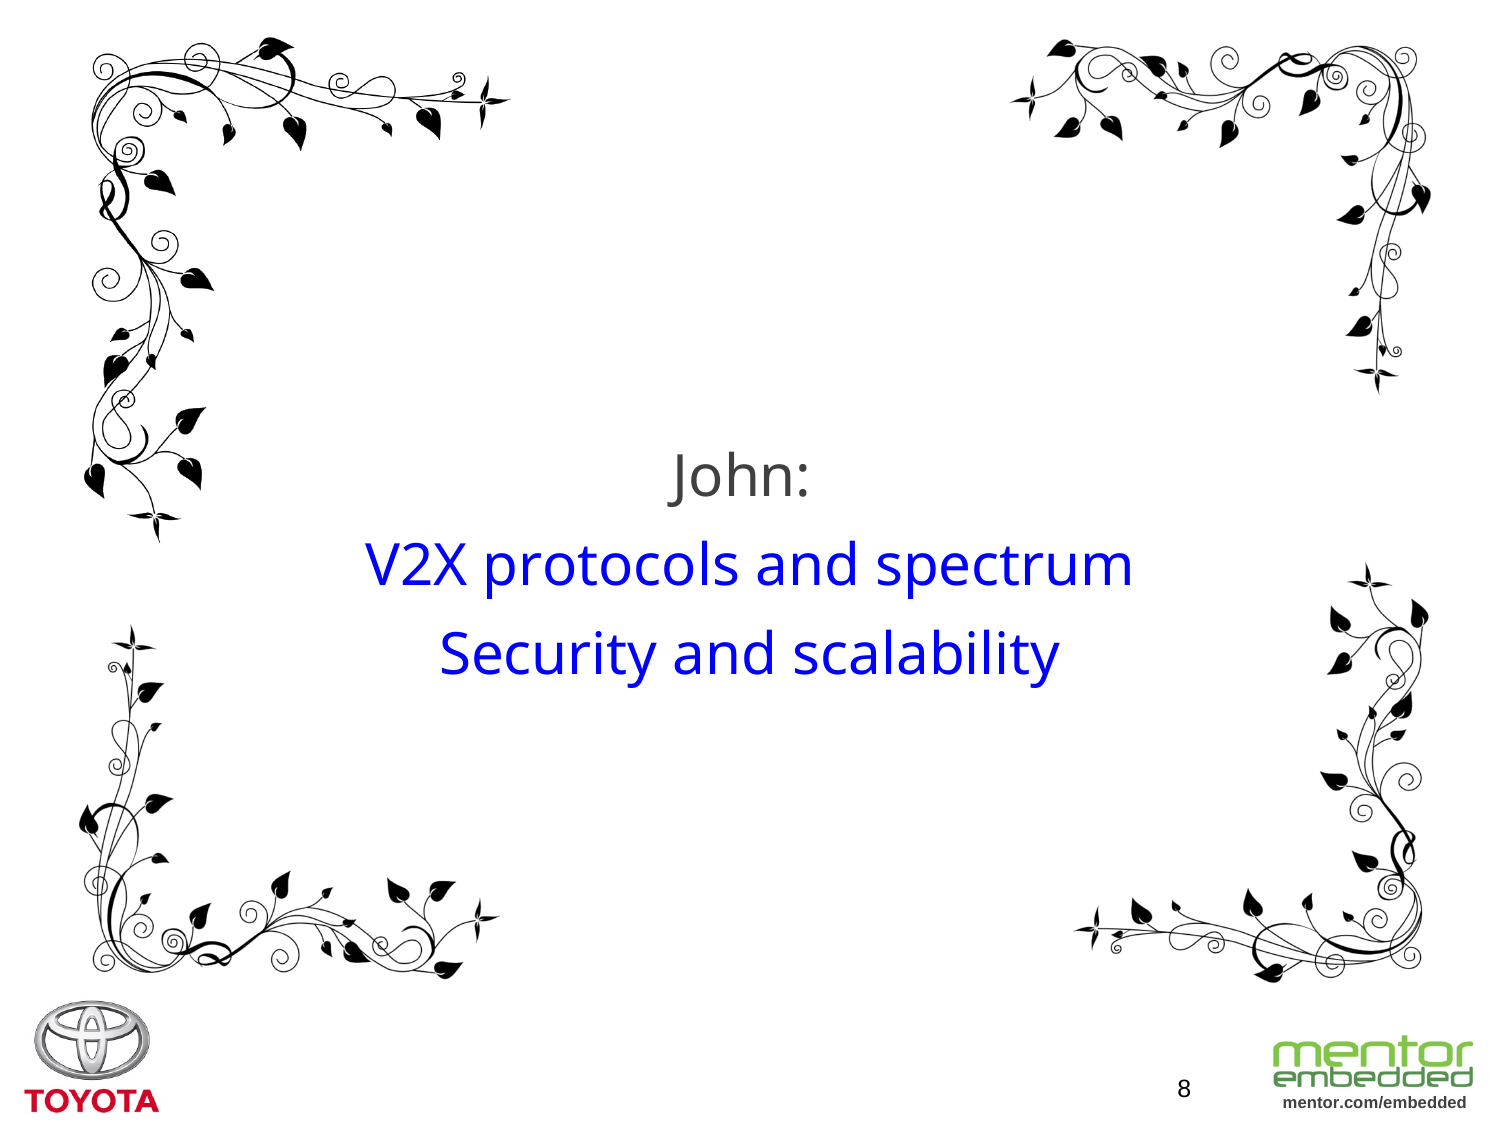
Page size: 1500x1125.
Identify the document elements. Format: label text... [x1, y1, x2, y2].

picture [1005, 32, 1436, 398]
picture [1268, 1030, 1476, 1092]
picture [75, 30, 515, 548]
picture [73, 620, 504, 986]
text_box John: V2X protocols and spectrum Security and scalability [0, 167, 1500, 958]
picture [1069, 557, 1435, 988]
picture [24, 998, 163, 1114]
